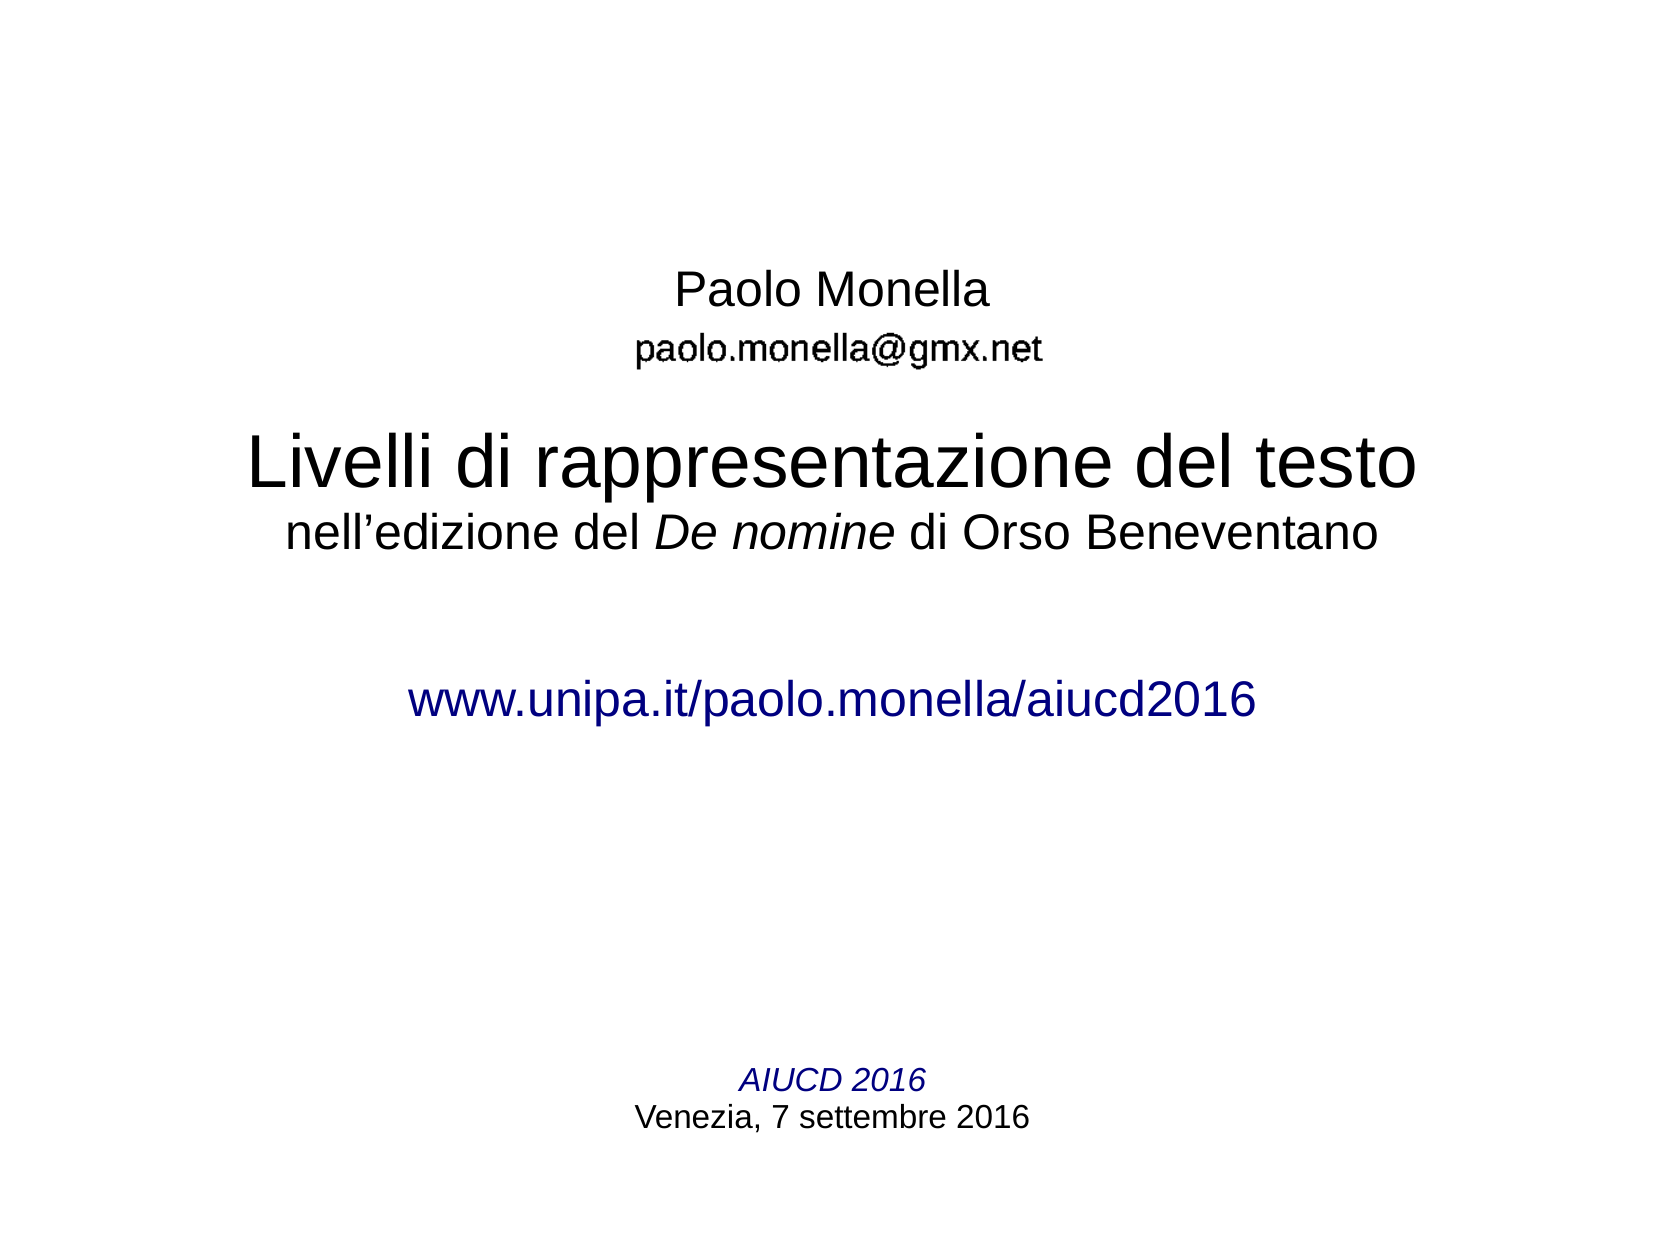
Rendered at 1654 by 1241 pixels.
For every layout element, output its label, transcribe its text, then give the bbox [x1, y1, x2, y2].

subtitle AIUCD 2016 Venezia, 7 settembre 2016 [129, 968, 1536, 1229]
title Paolo Monella Livelli di rappresentazione del testo nell’edizione del De nomine di Orso Beneventano www.unipa.it/paolo.monella/aiucd2016 [129, 250, 1536, 738]
picture [620, 322, 1055, 373]
